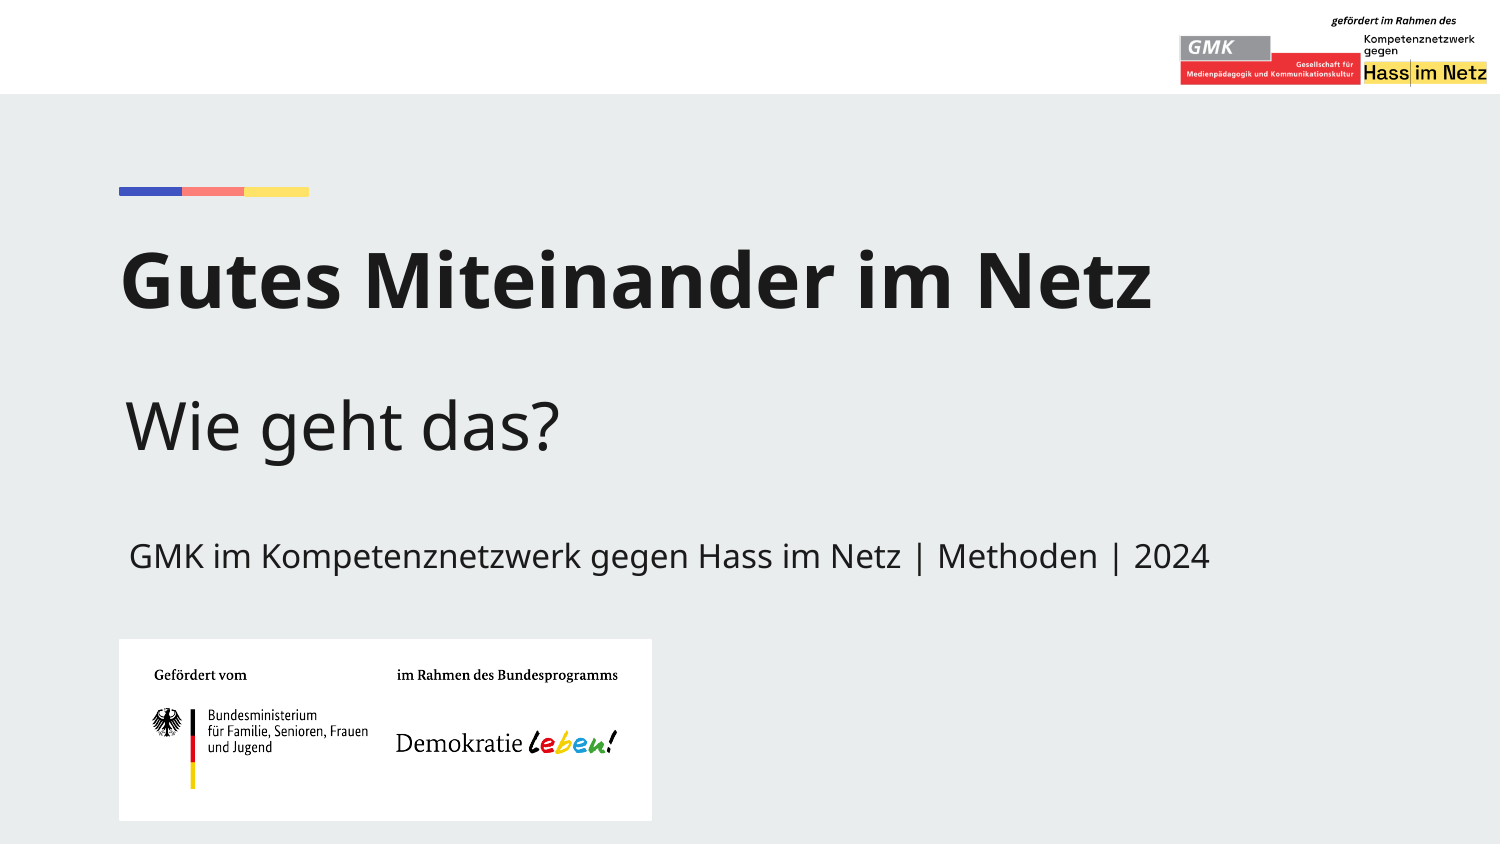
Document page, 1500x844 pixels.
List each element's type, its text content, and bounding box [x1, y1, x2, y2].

title Gutes Miteinander im Netz [119, 216, 1381, 340]
subtitle GMK im Kompetenznetzwerk gegen Hass im Netz | Methoden | 2024 [91, 520, 1381, 610]
text_box Wie geht das? [111, 369, 1381, 491]
